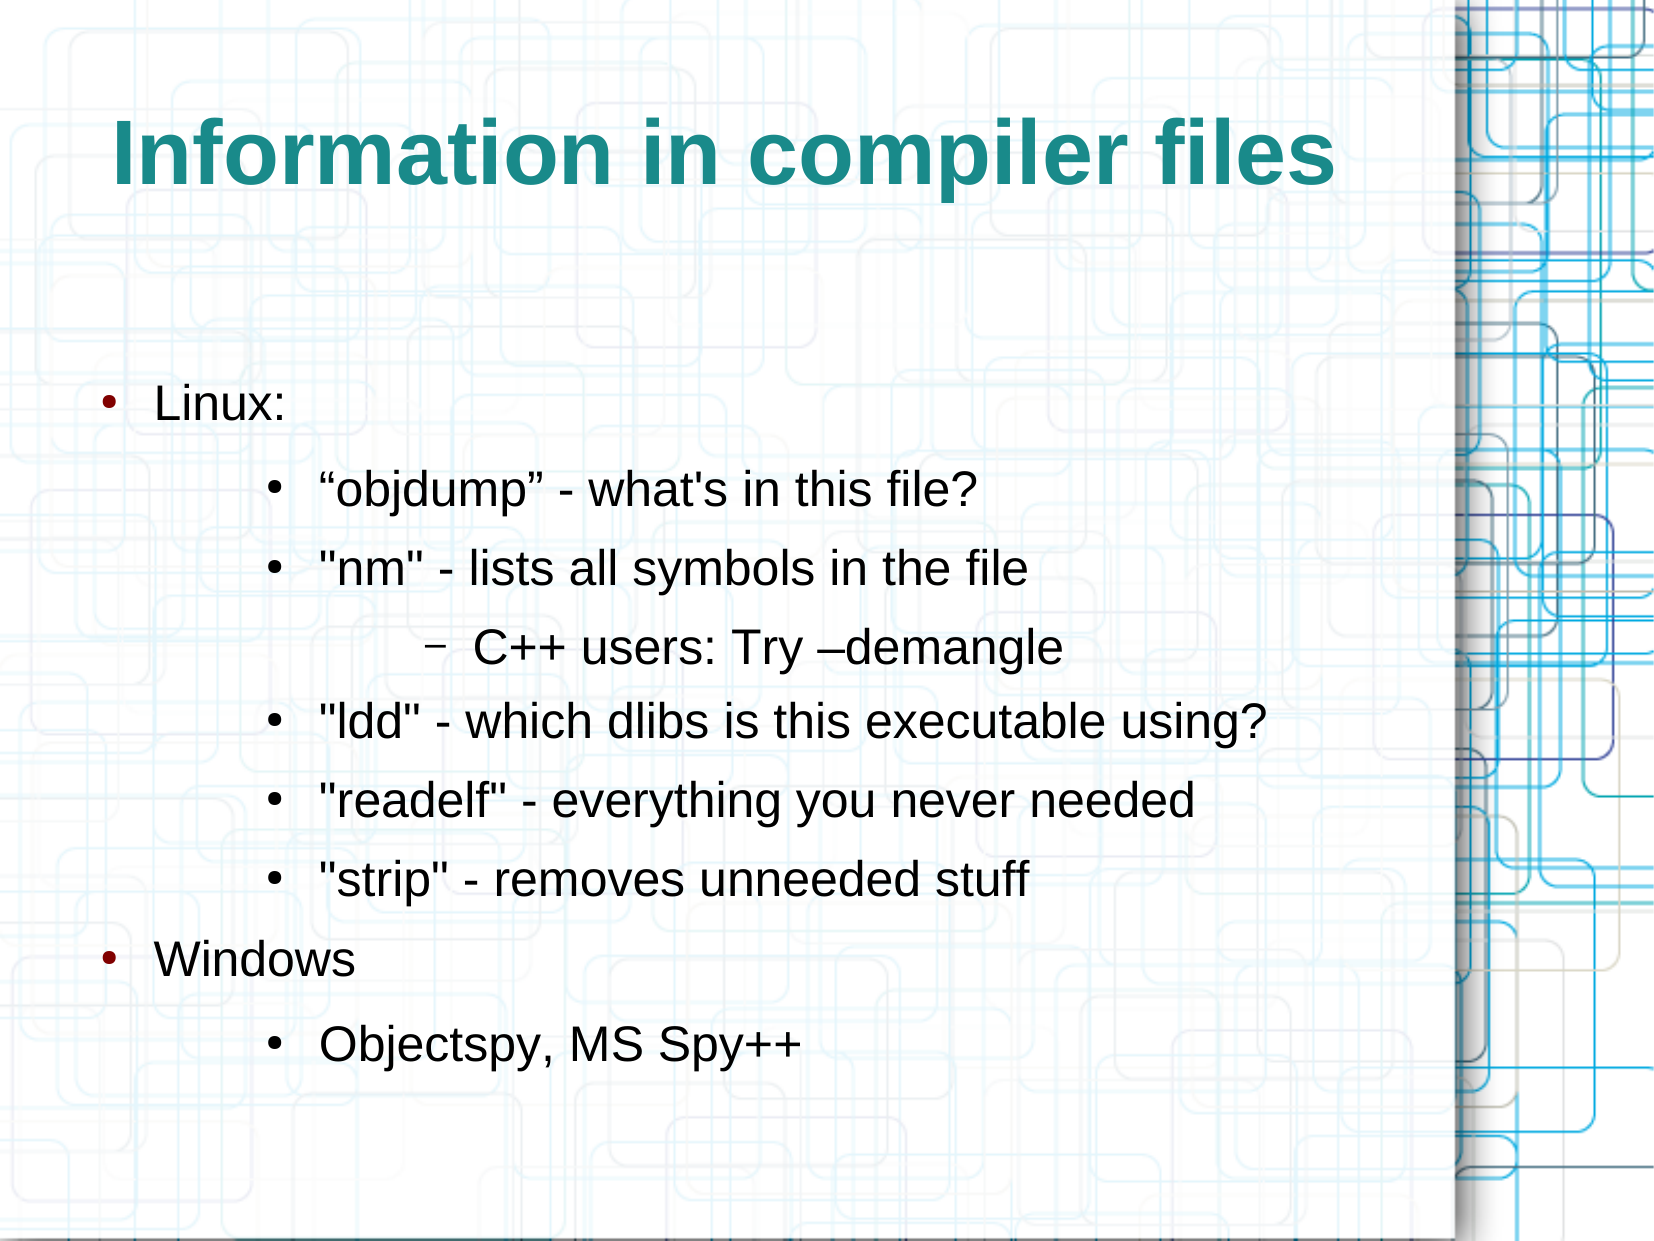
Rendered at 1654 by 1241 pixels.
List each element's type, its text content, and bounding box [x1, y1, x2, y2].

title Information in compiler files [59, 49, 1418, 257]
picture [0, 0, 1654, 1241]
list Linux: “objdump” - what's in this file? "nm" - lists all symbols in the file C++ users: Try –demangle "ldd" - which dlibs is this executable using? "readelf" - everything you never needed "strip" - removes unneeded stuff Windows Objectspy, MS Spy++ [82, 290, 1418, 1109]
